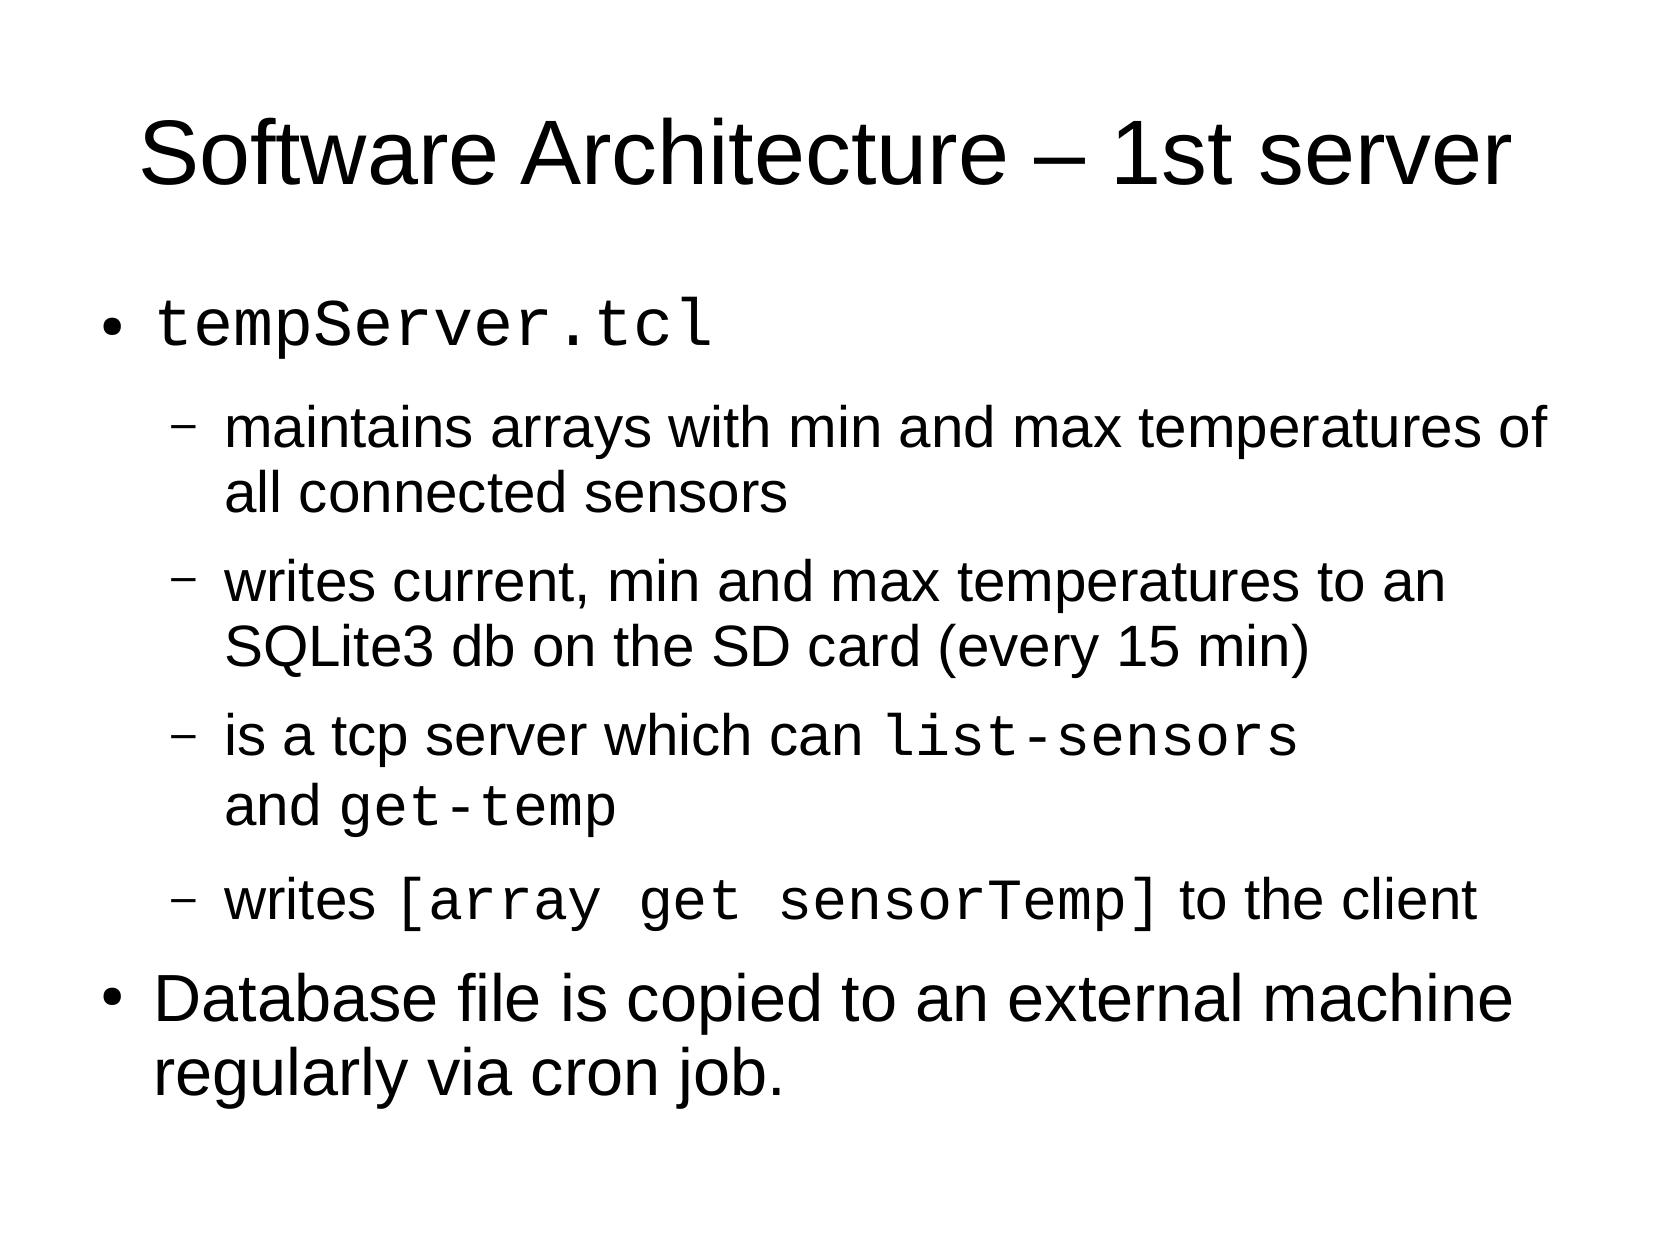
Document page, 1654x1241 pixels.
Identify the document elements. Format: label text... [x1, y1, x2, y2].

title Software Architecture – 1st server [82, 49, 1571, 257]
list tempServer.tcl maintains arrays with min and max temperatures of all connected sensors writes current, min and max temperatures to an SQLite3 db on the SD card (every 15 min) is a tcp server which can list-sensors and get-temp writes [array get sensorTemp] to the client Database file is copied to an external machine regularly via cron job. [82, 290, 1571, 1182]
